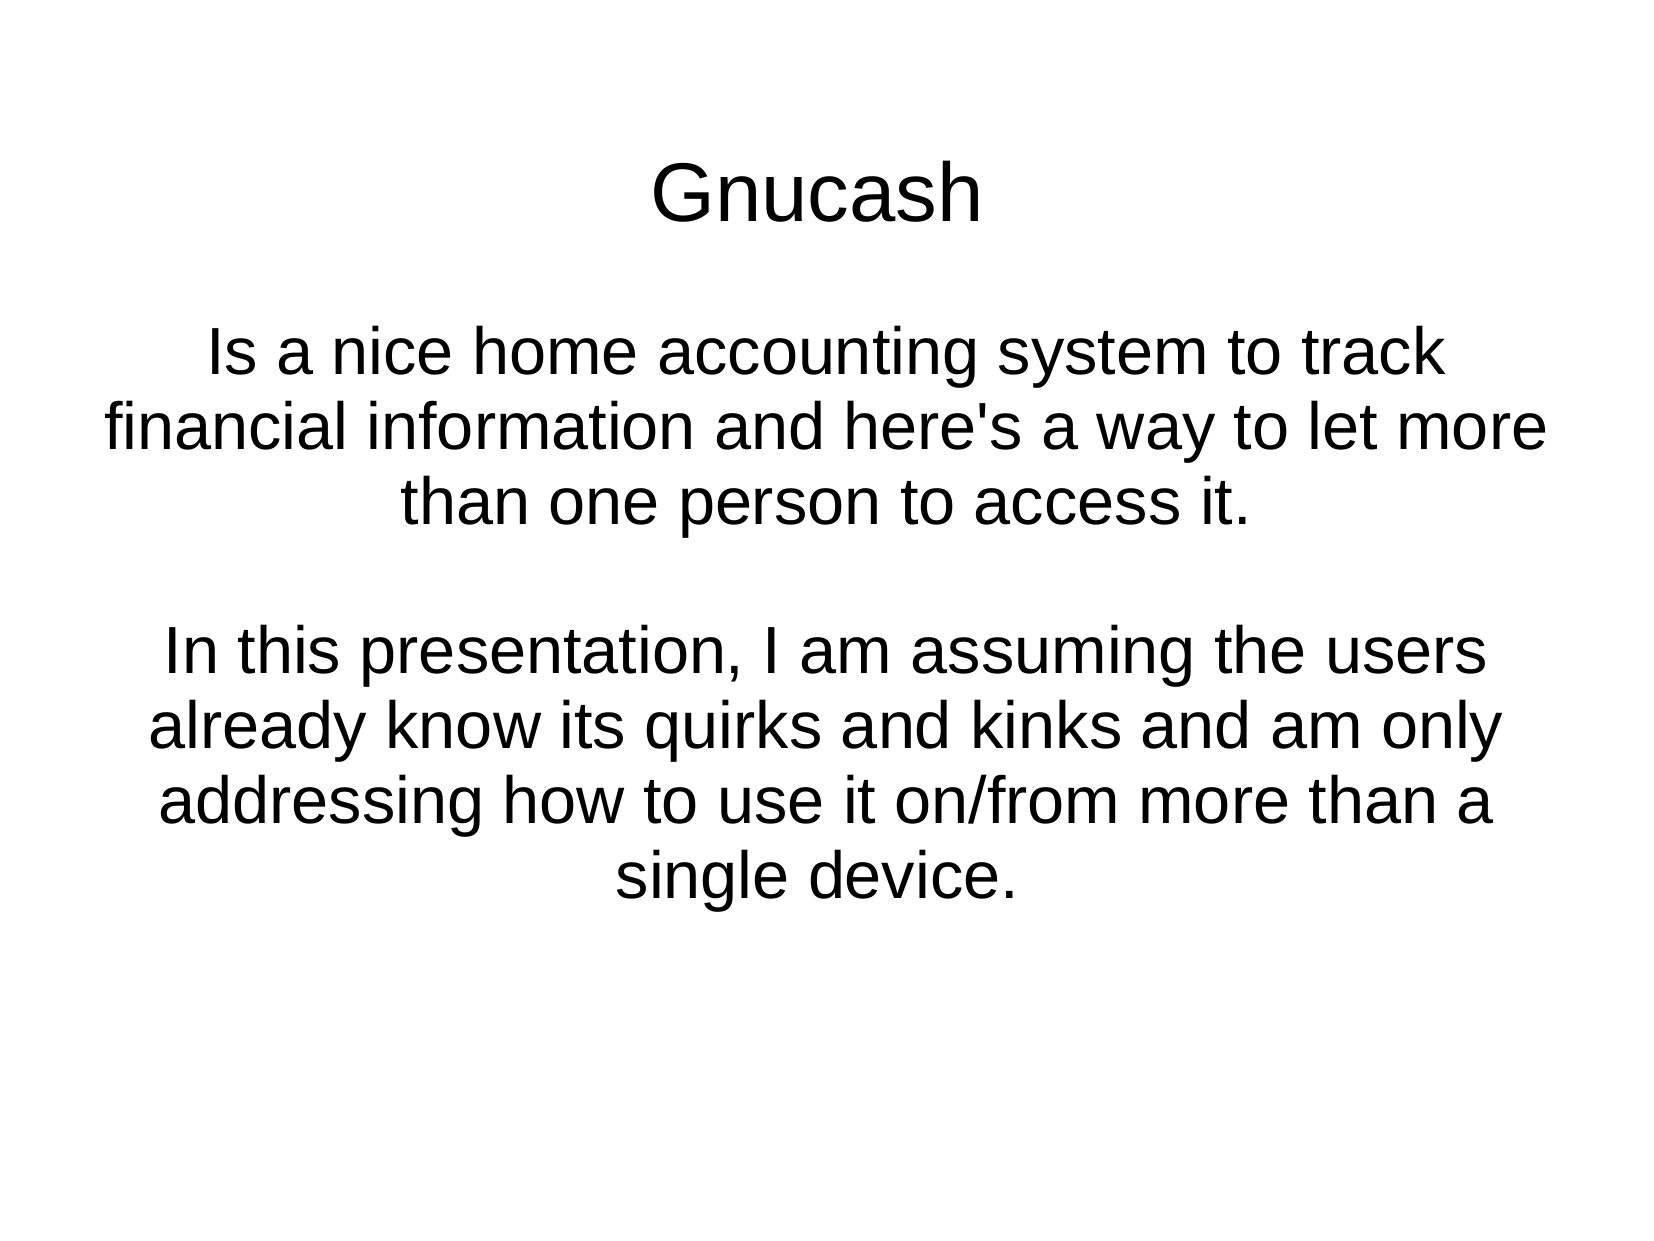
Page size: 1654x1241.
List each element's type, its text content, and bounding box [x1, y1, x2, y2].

subtitle Gnucash Is a nice home accounting system to track financial information and here's a way to let more than one person to access it. In this presentation, I am assuming the users already know its quirks and kinks and am only addressing how to use it on/from more than a single device. [82, 49, 1571, 1010]
